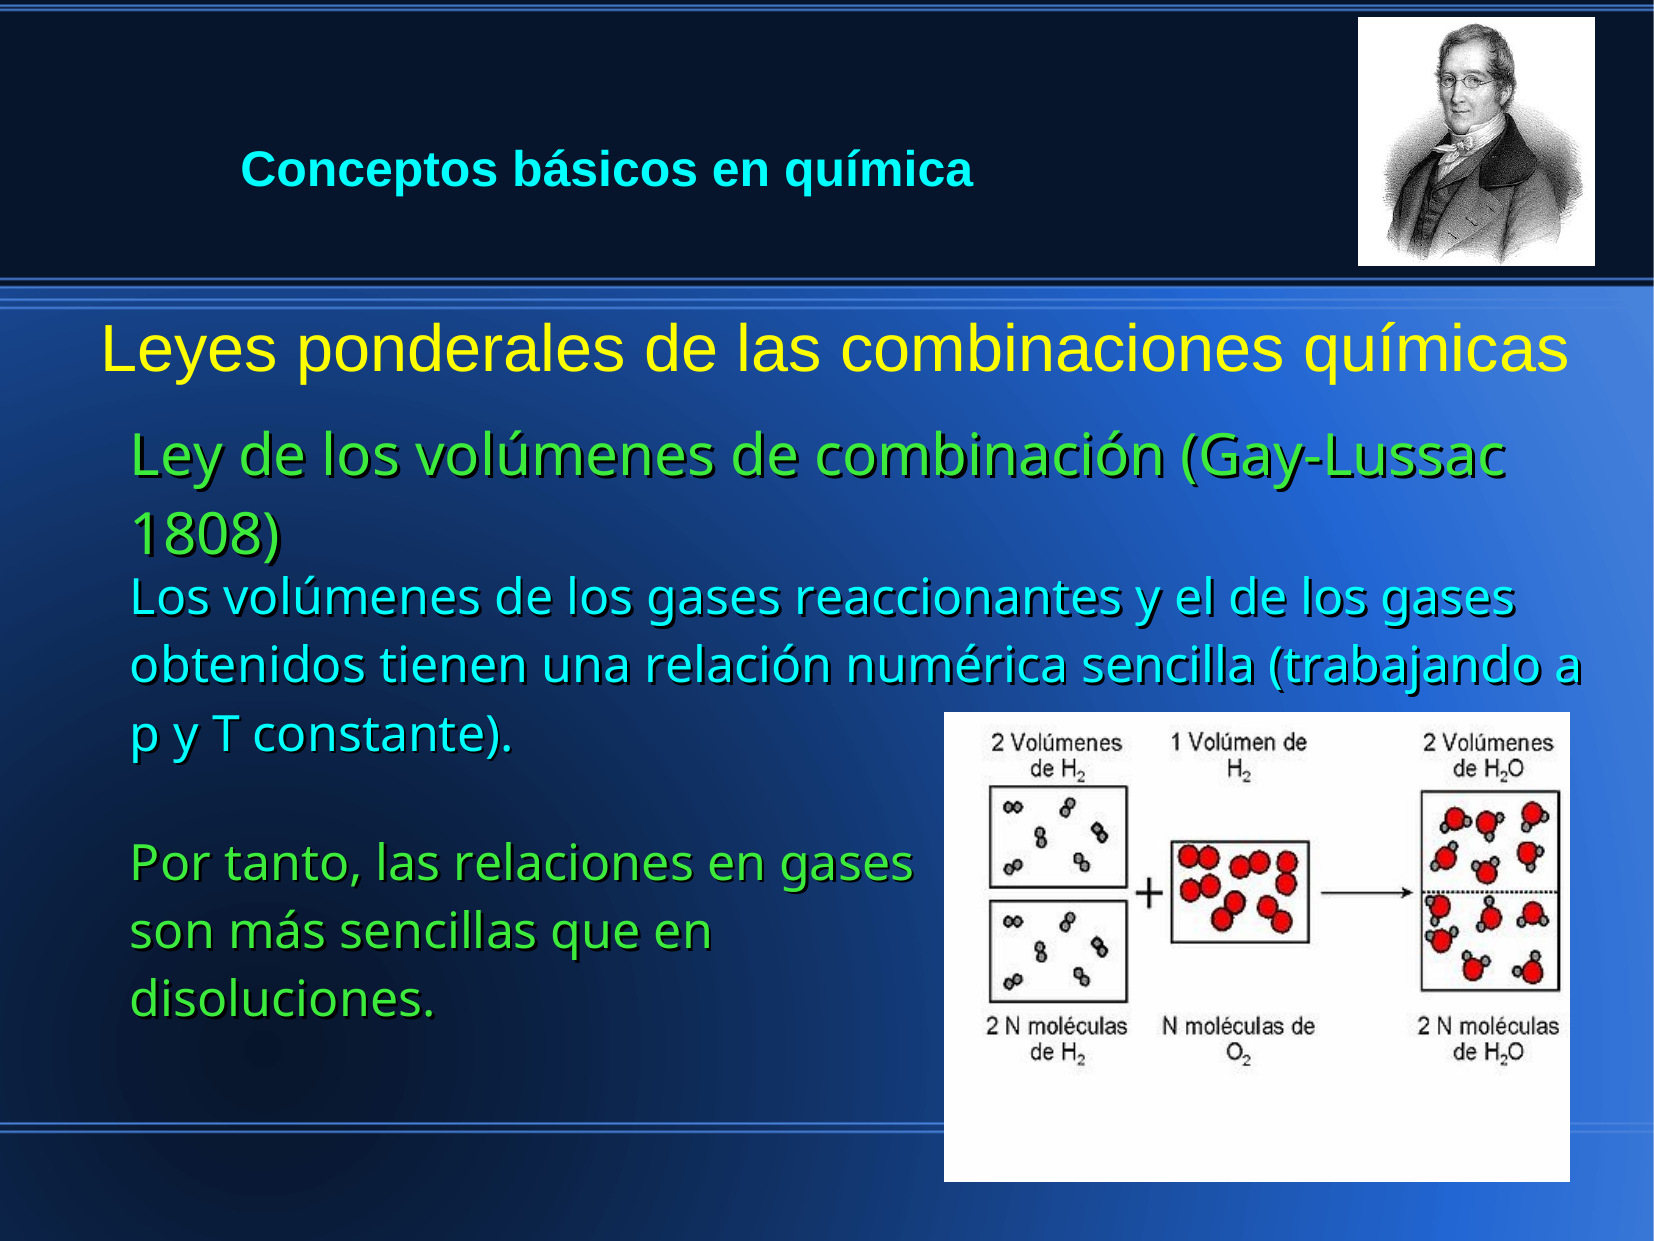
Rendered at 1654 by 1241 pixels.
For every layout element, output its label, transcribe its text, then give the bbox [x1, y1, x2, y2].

title Conceptos básicos en química [32, 118, 1182, 220]
picture [0, 0, 1654, 1241]
text_box Ley de los volúmenes de combinación (Gay-Lussac 1808) [59, 413, 1625, 561]
list Leyes ponderales de las combinaciones químicas [29, 206, 1654, 462]
text_box Por tanto, las relaciones en gases son más sencillas que en disoluciones. [59, 826, 944, 1028]
text_box Los volúmenes de los gases reaccionantes y el de los gases obtenidos tienen una relación numérica sencilla (trabajando a p y T constante). [59, 561, 1625, 780]
